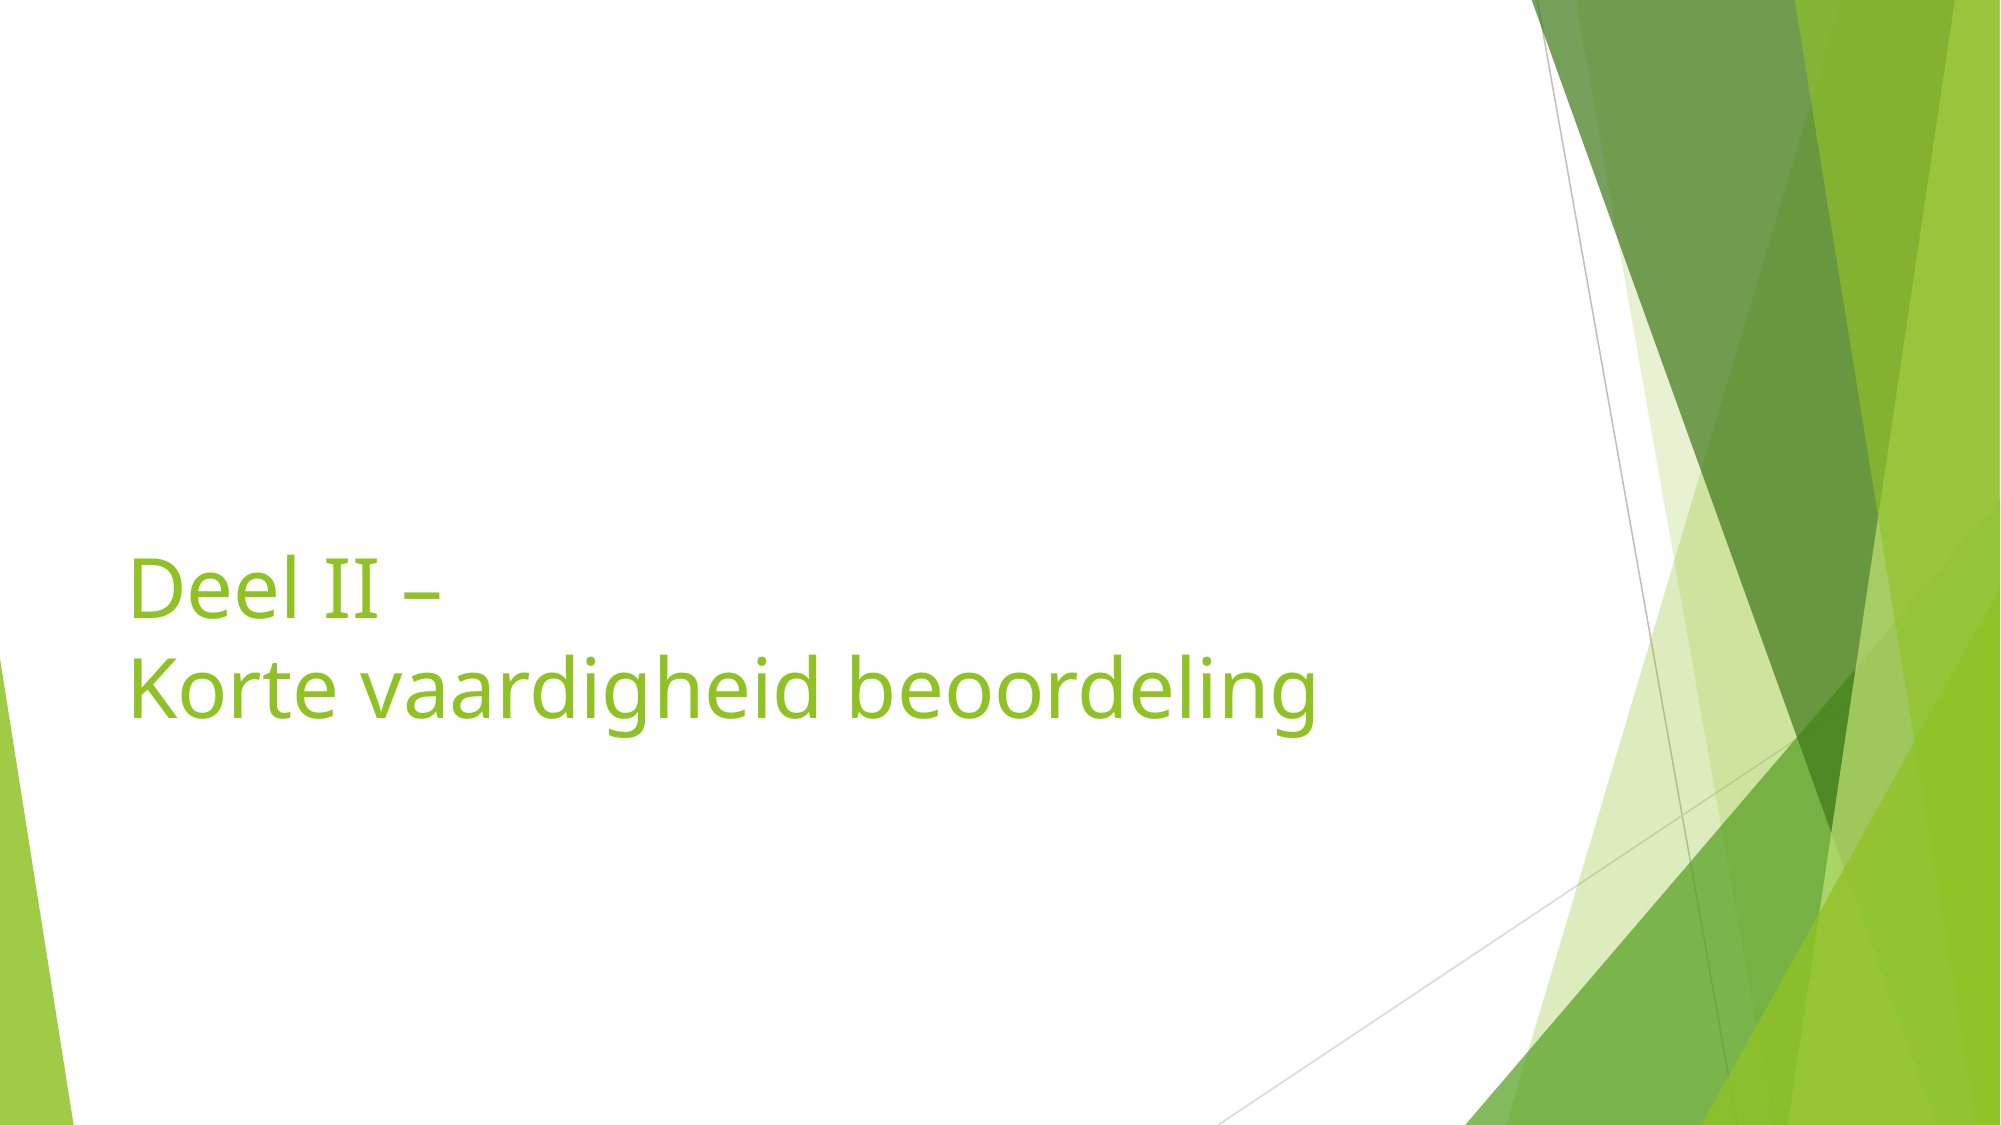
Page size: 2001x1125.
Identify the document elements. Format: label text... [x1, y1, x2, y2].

title Deel II – Korte vaardigheid beoordeling [111, 443, 1522, 743]
